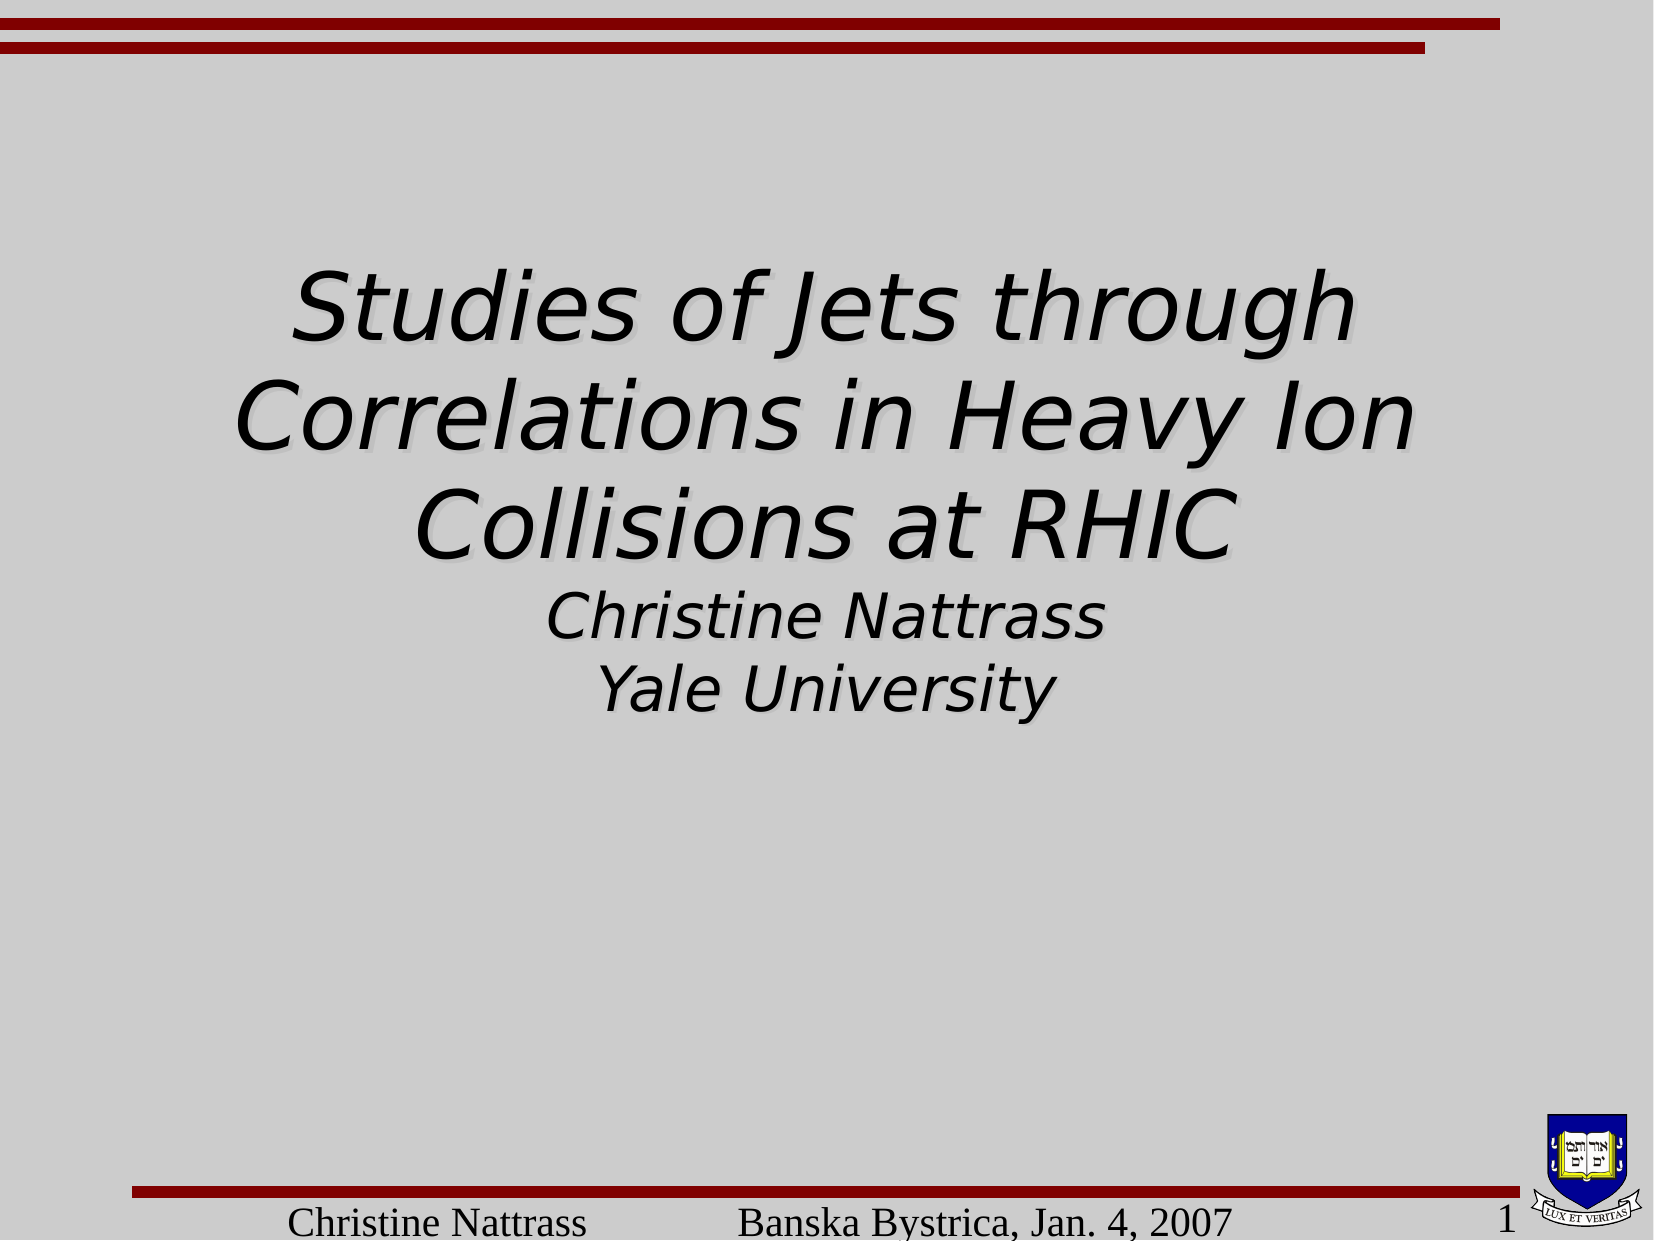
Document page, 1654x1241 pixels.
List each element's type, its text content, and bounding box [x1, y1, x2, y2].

title Studies of Jets through Correlations in Heavy Ion Collisions at RHIC Christine Nattrass Yale University [0, 253, 1654, 726]
picture [1530, 1114, 1643, 1227]
